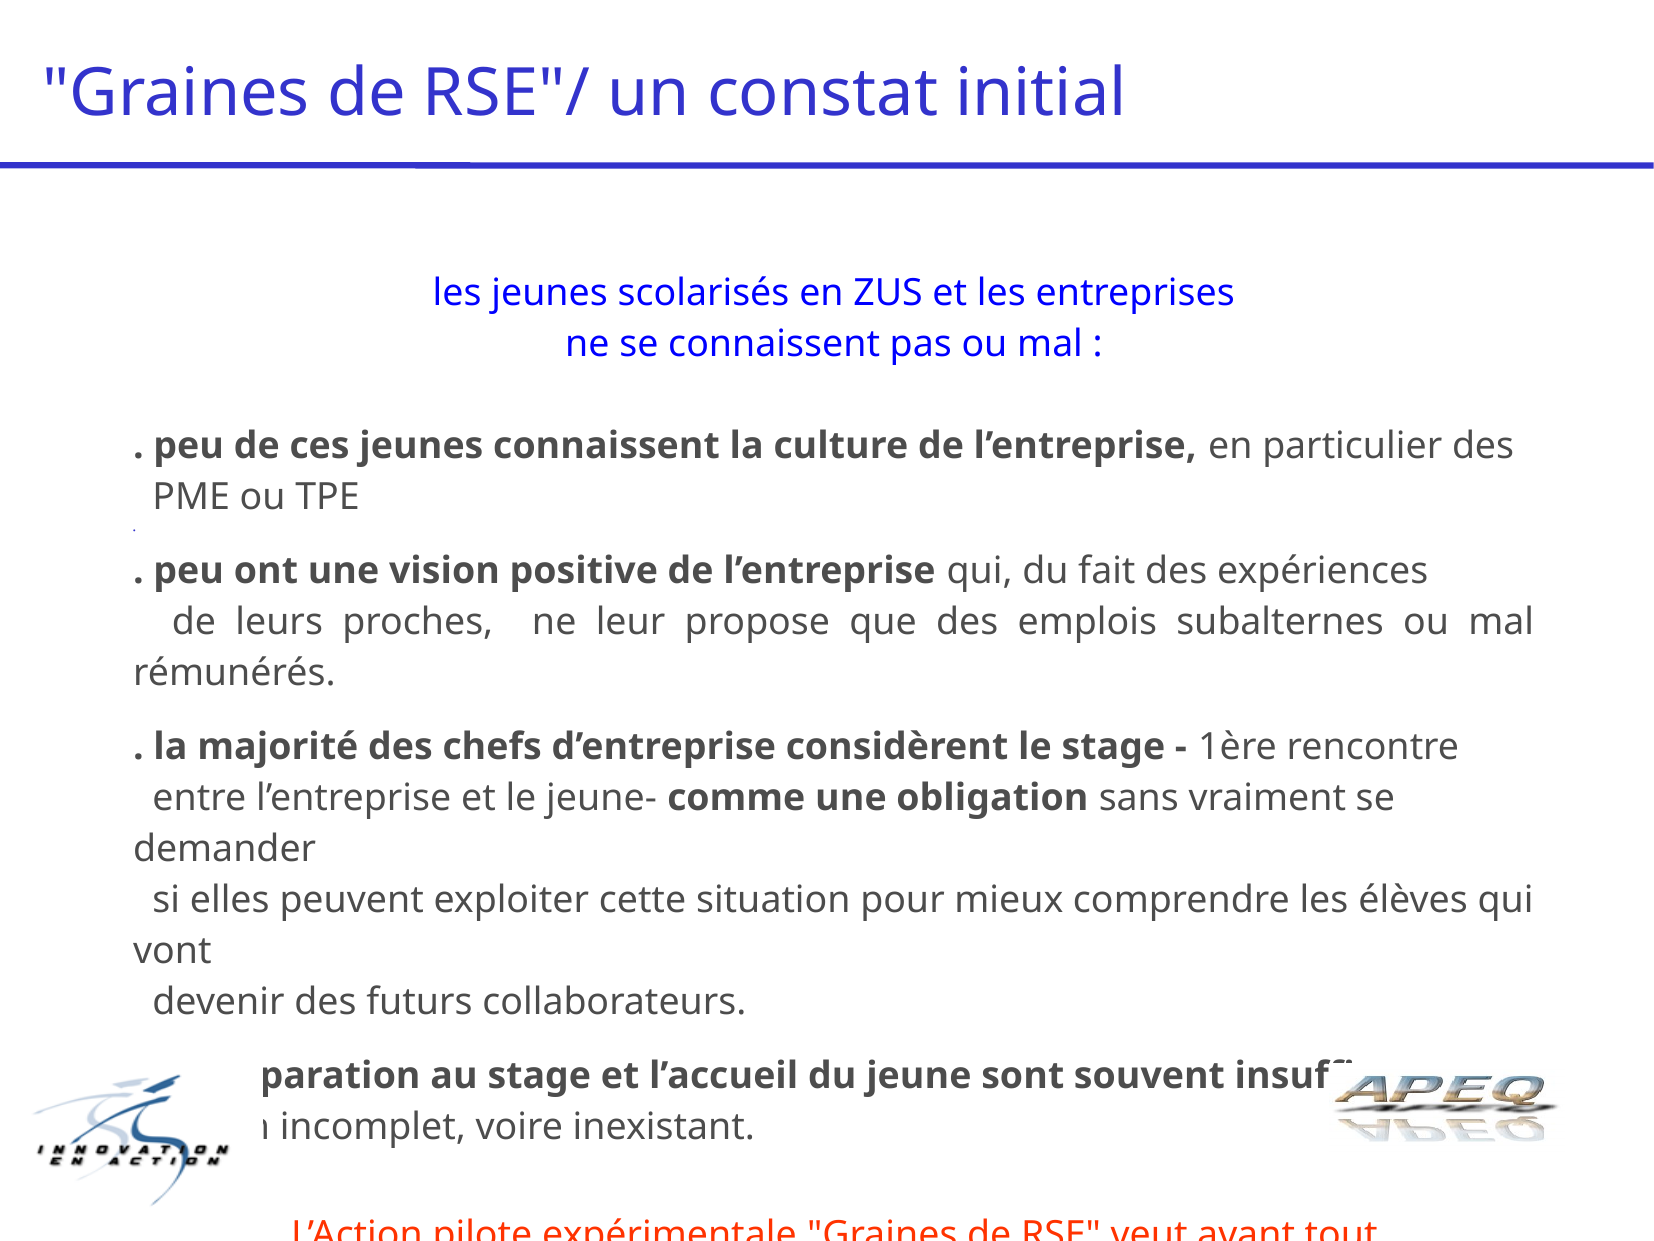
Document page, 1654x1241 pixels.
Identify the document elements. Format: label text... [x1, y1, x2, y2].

picture [1329, 1063, 1597, 1172]
text_box "Graines de RSE"/ un constat initial [27, 27, 1654, 152]
text_box les jeunes scolarisés en ZUS et les entreprises ne se connaissent pas ou mal : . peu de ces jeunes connaissent la culture de l’entreprise, en particulier des PME ou TPE . peu ont une vision positive de l’entreprise qui, du fait des expériences de leurs proches, ne leur propose que des emplois subalternes ou mal rémunérés. . la majorité des chefs d’entreprise considèrent le stage - 1ère rencontre entre l’entreprise et le jeune- comme une obligation sans vraiment se demander si elles peuvent exploiter cette situation pour mieux comprendre les élèves qui vont devenir des futurs collaborateurs. . la préparation au stage et l’accueil du jeune sont souvent insuffisants et le blan incomplet, voire inexistant. L’Action pilote expérimentale "Graines de RSE" veut avant tout rapprocher ces deux mondes qui se connaissent mal. [118, 206, 1595, 1123]
picture [0, 1052, 290, 1241]
